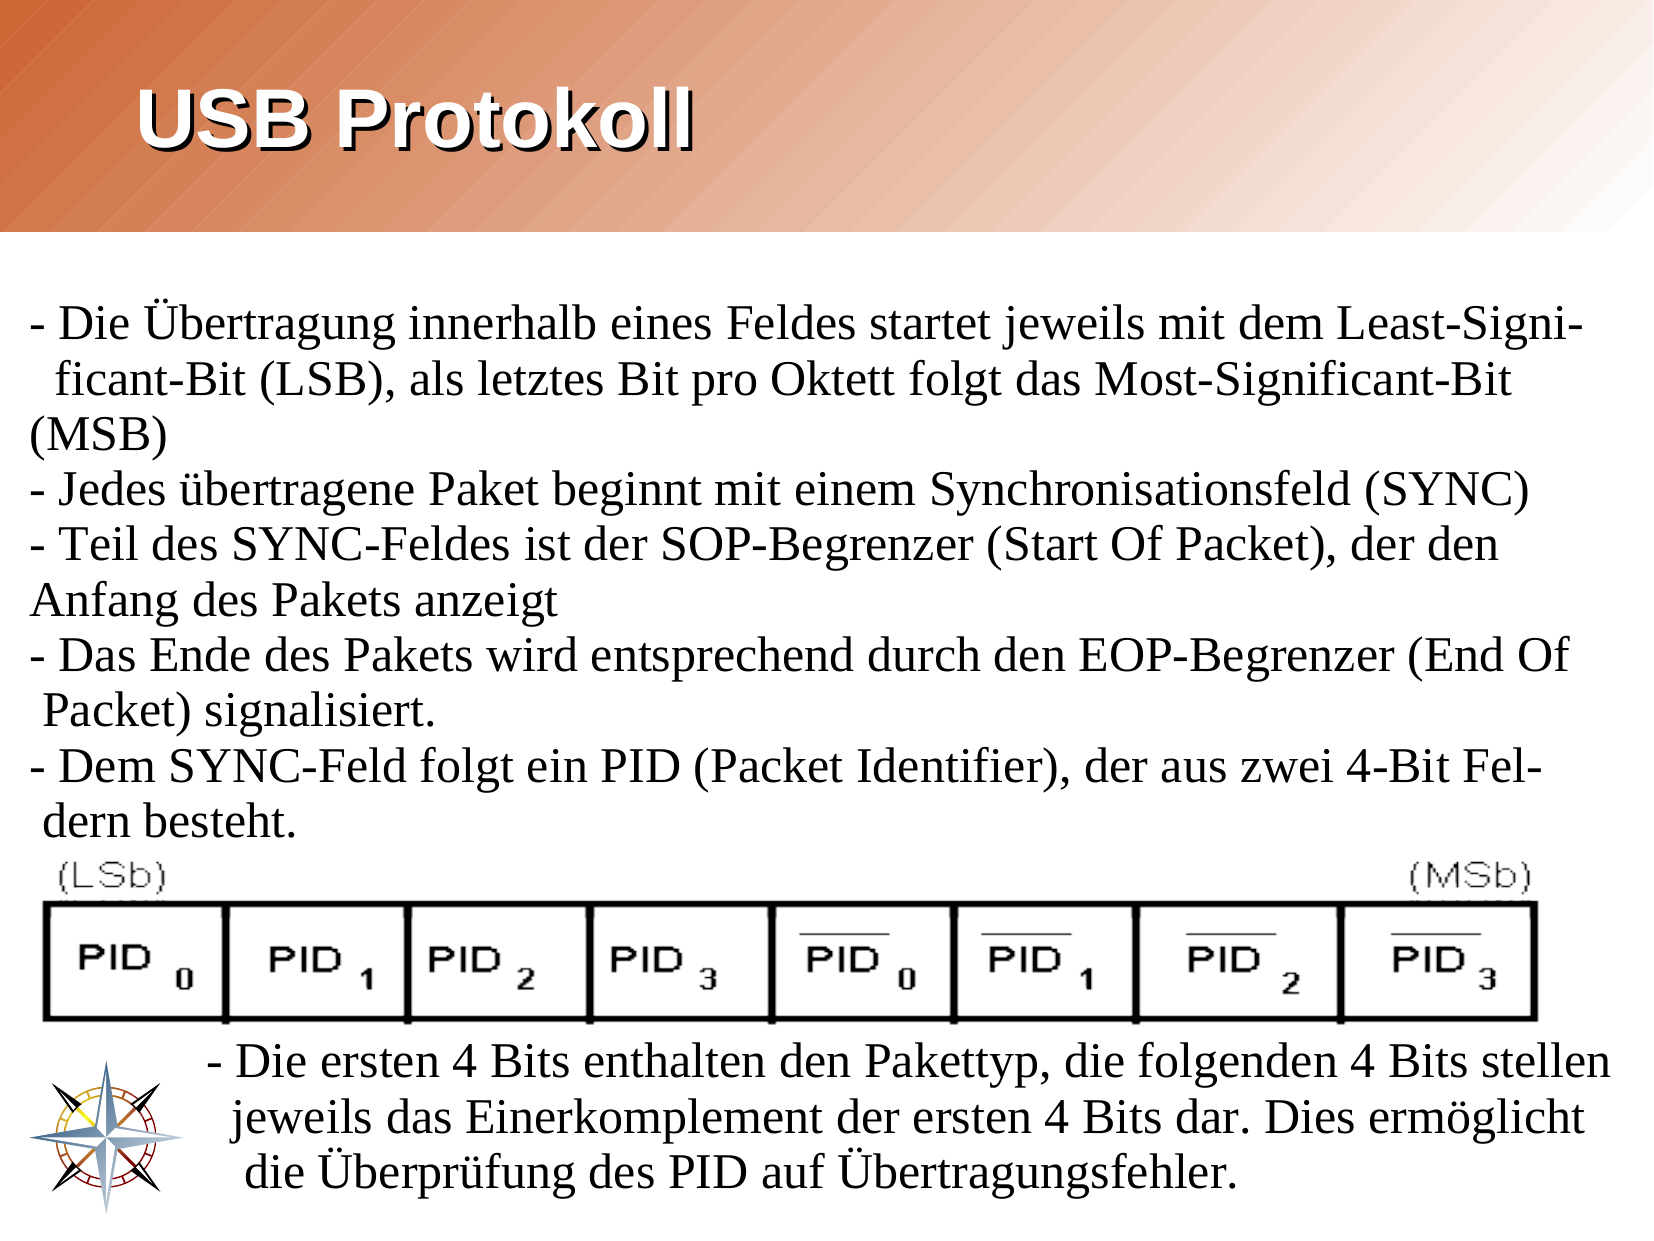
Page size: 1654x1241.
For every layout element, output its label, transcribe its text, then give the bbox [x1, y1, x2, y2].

text_box - Die ersten 4 Bits enthalten den Pakettyp, die folgenden 4 Bits stellen jeweils das Einerkomplement der ersten 4 Bits dar. Dies ermöglicht die Überprüfung des PID auf Übertragungsfehler. [206, 1033, 1625, 1211]
text_box - Die Übertragung innerhalb eines Feldes startet jeweils mit dem Least-Signi- ficant-Bit (LSB), als letztes Bit pro Oktett folgt das Most-Significant-Bit (MSB) - Jedes übertragene Paket beginnt mit einem Synchronisationsfeld (SYNC) - Teil des SYNC-Feldes ist der SOP-Begrenzer (Start Of Packet), der den Anfang des Pakets anzeigt - Das Ende des Pakets wird entsprechend durch den EOP-Begrenzer (End Of Packet) signalisiert. - Dem SYNC-Feld folgt ein PID (Packet Identifier), der aus zwei 4-Bit Fel- dern besteht. [29, 295, 1595, 859]
picture [29, 849, 1565, 1027]
title USB Protokoll [135, 0, 1422, 238]
